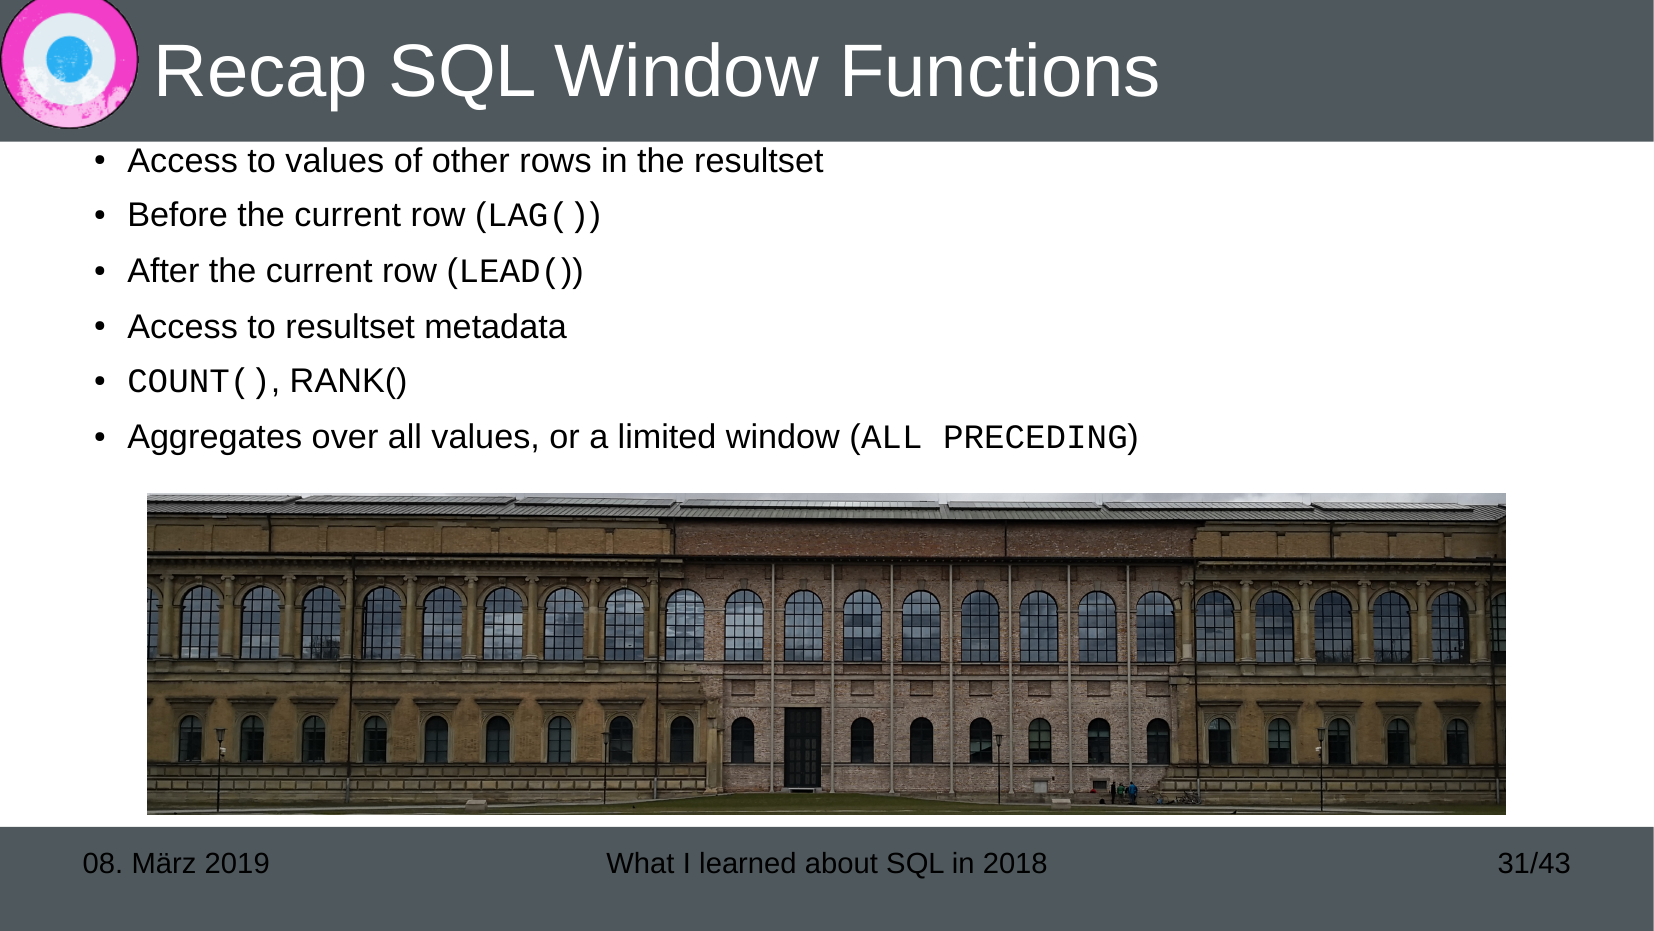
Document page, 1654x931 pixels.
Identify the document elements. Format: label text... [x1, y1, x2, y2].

list Access to values of other rows in the resultset Before the current row (LAG()) After the current row (LEAD()) Access to resultset metadata COUNT(), RANK() Aggregates over all values, or a limited window (ALL PRECEDING) [82, 141, 1571, 463]
title Recap SQL Window Functions [153, 5, 1654, 136]
picture [0, 0, 228, 148]
picture [147, 493, 1506, 815]
